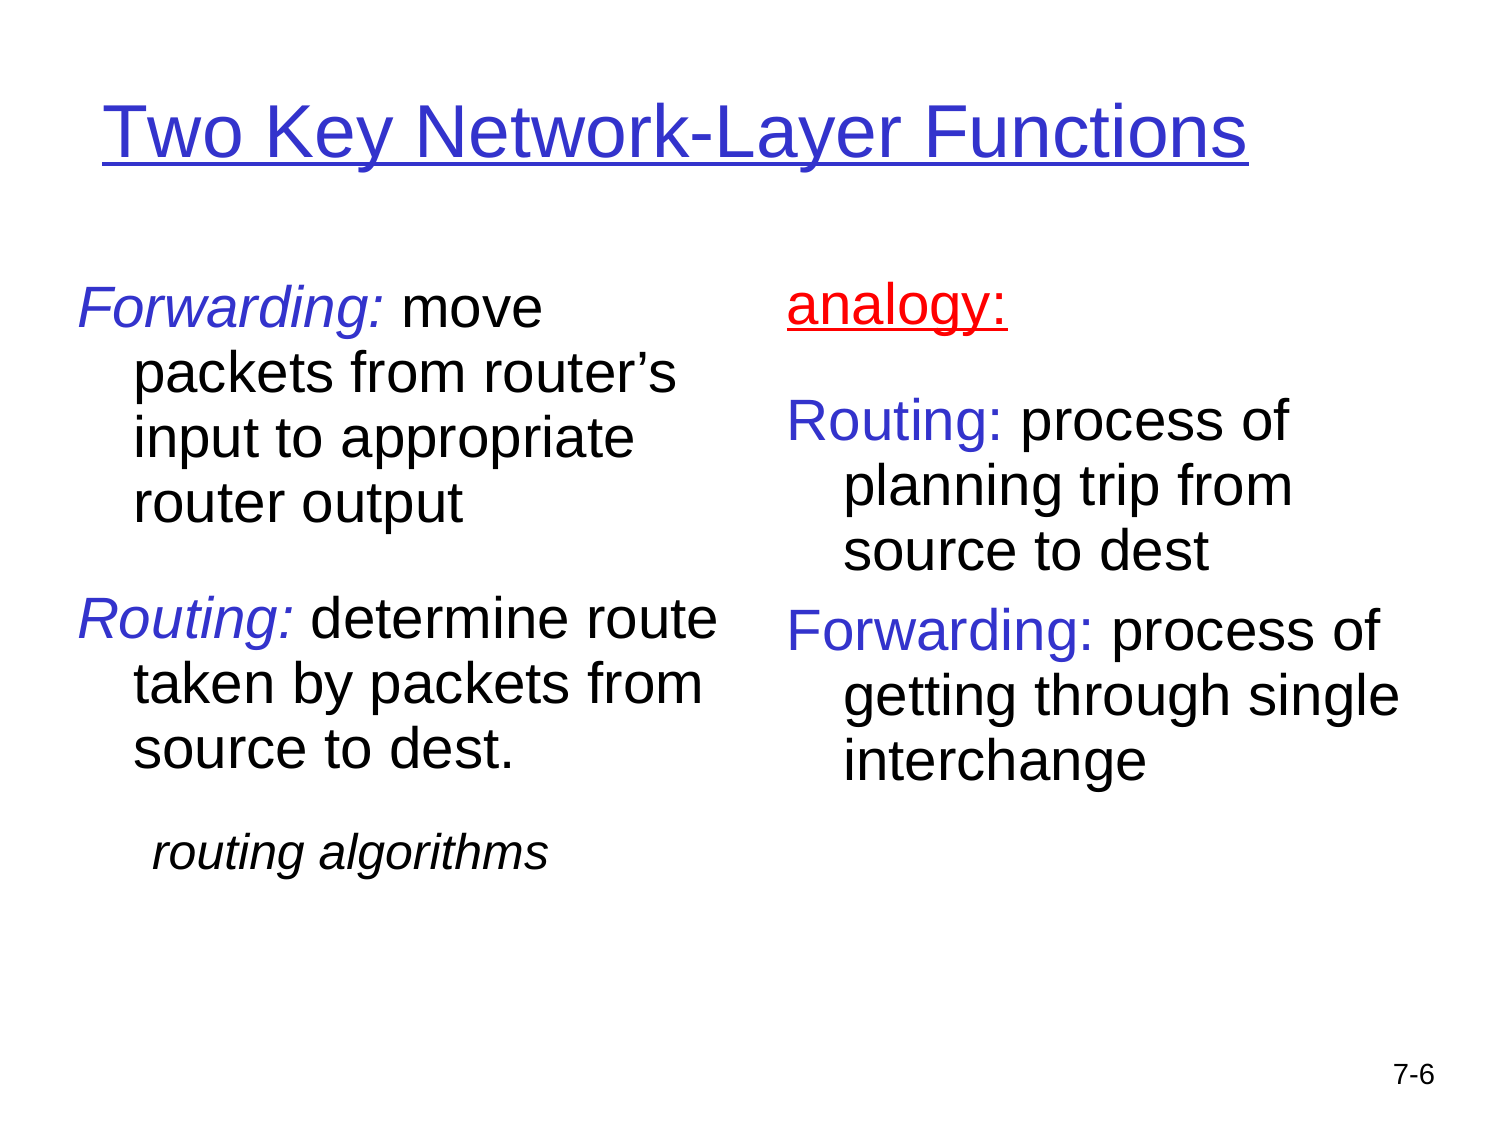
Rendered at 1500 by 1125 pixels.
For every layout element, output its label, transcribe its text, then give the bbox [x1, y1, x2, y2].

title Two Key Network-Layer Functions [87, 37, 1363, 225]
text_box analogy: Routing: process of planning trip from source to dest Forwarding: process of getting through single interchange [772, 264, 1460, 1027]
list Forwarding: move packets from router’s input to appropriate router output Routing: determine route taken by packets from source to dest. routing algorithms [62, 266, 751, 1030]
